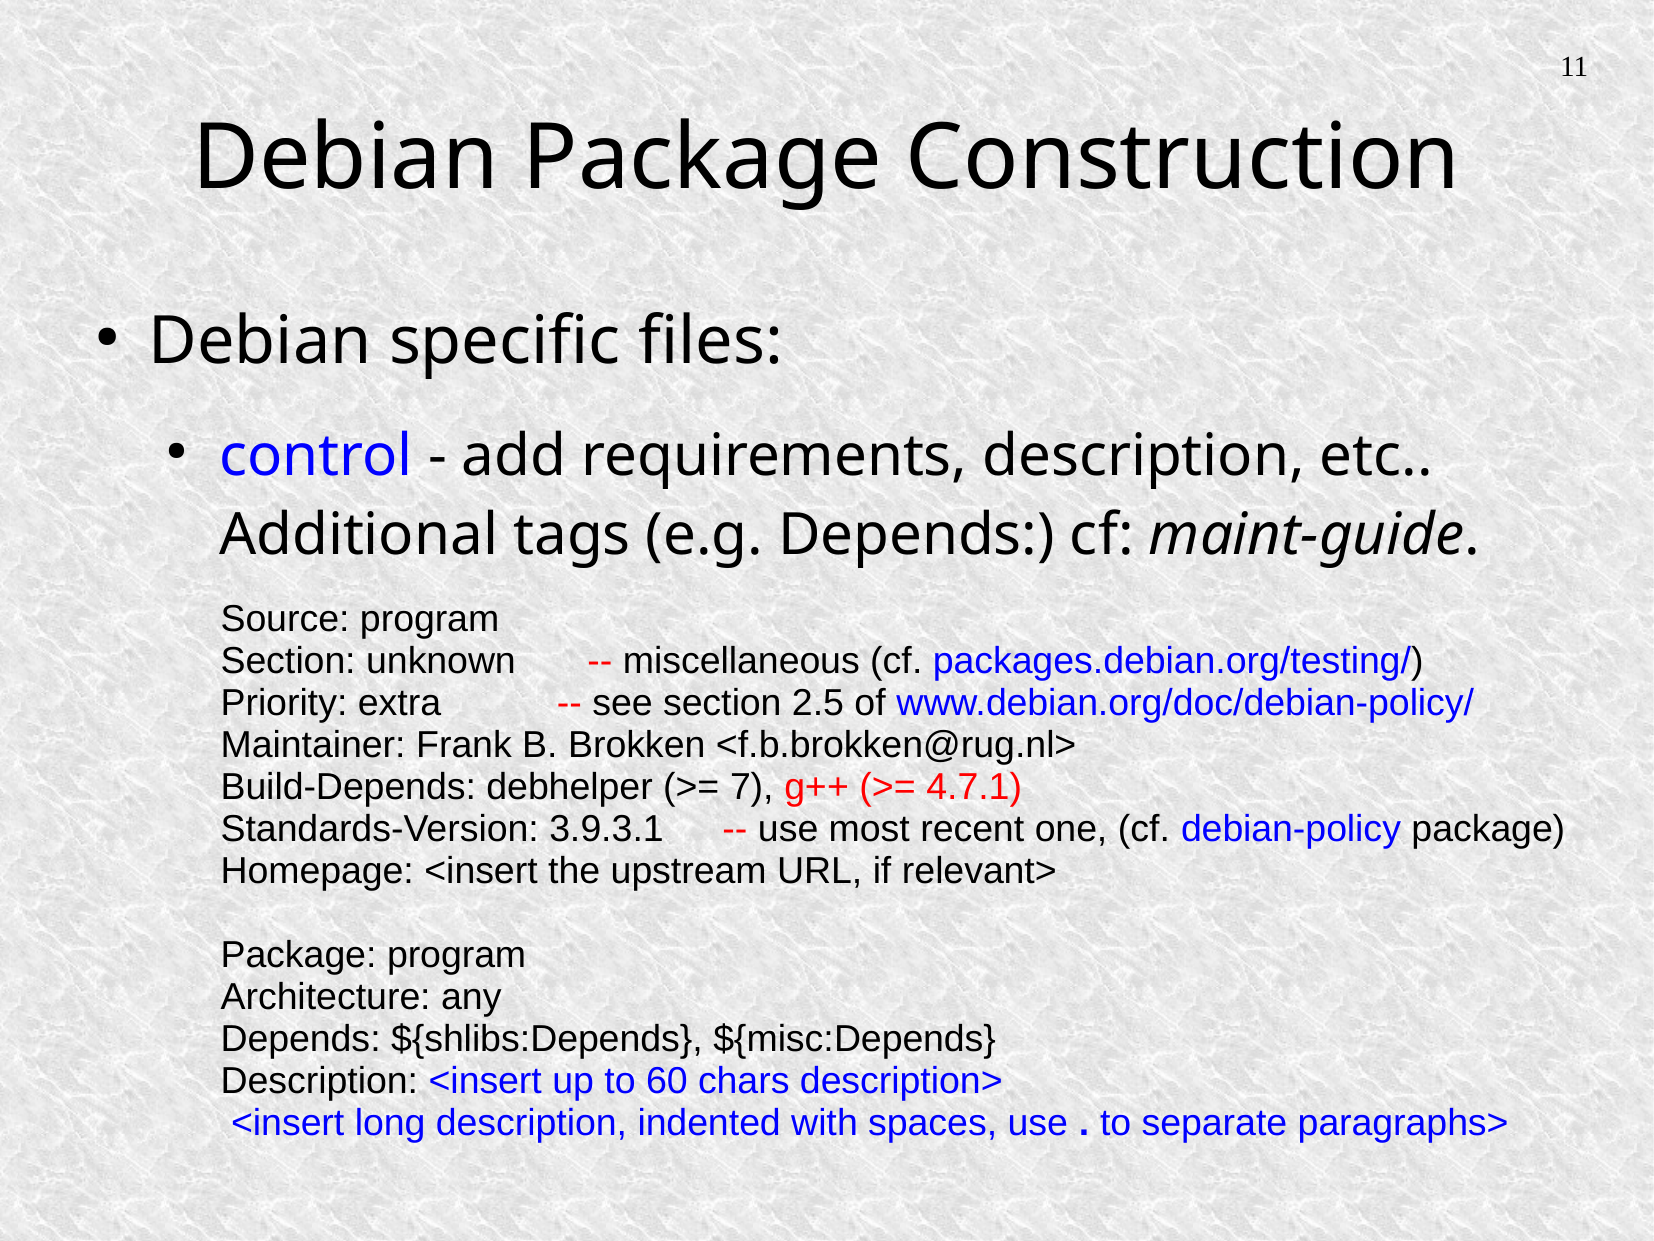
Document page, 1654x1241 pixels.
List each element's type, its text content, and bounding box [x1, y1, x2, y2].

picture [0, 0, 1654, 1241]
text_box Source: program Section: unknown -- miscellaneous (cf. packages.debian.org/testing/) Priority: extra -- see section 2.5 of www.debian.org/doc/debian-policy/ Maintainer: Frank B. Brokken <f.b.brokken@rug.nl> Build-Depends: debhelper (>= 7), g++ (>= 4.7.1) Standards-Version: 3.9.3.1 -- use most recent one, (cf. debian-policy package) Homepage: <insert the upstream URL, if relevant> Package: program Architecture: any Depends: ${shlibs:Depends}, ${misc:Depends} Description: <insert up to 60 chars description> <insert long description, indented with spaces, use . to separate paragraphs> [205, 590, 1580, 1151]
list Debian specific files: control - add requirements, description, etc.. Additional tags (e.g. Depends:) cf: maint-guide. [77, 292, 1605, 1216]
title Debian Package Construction [82, 56, 1571, 250]
